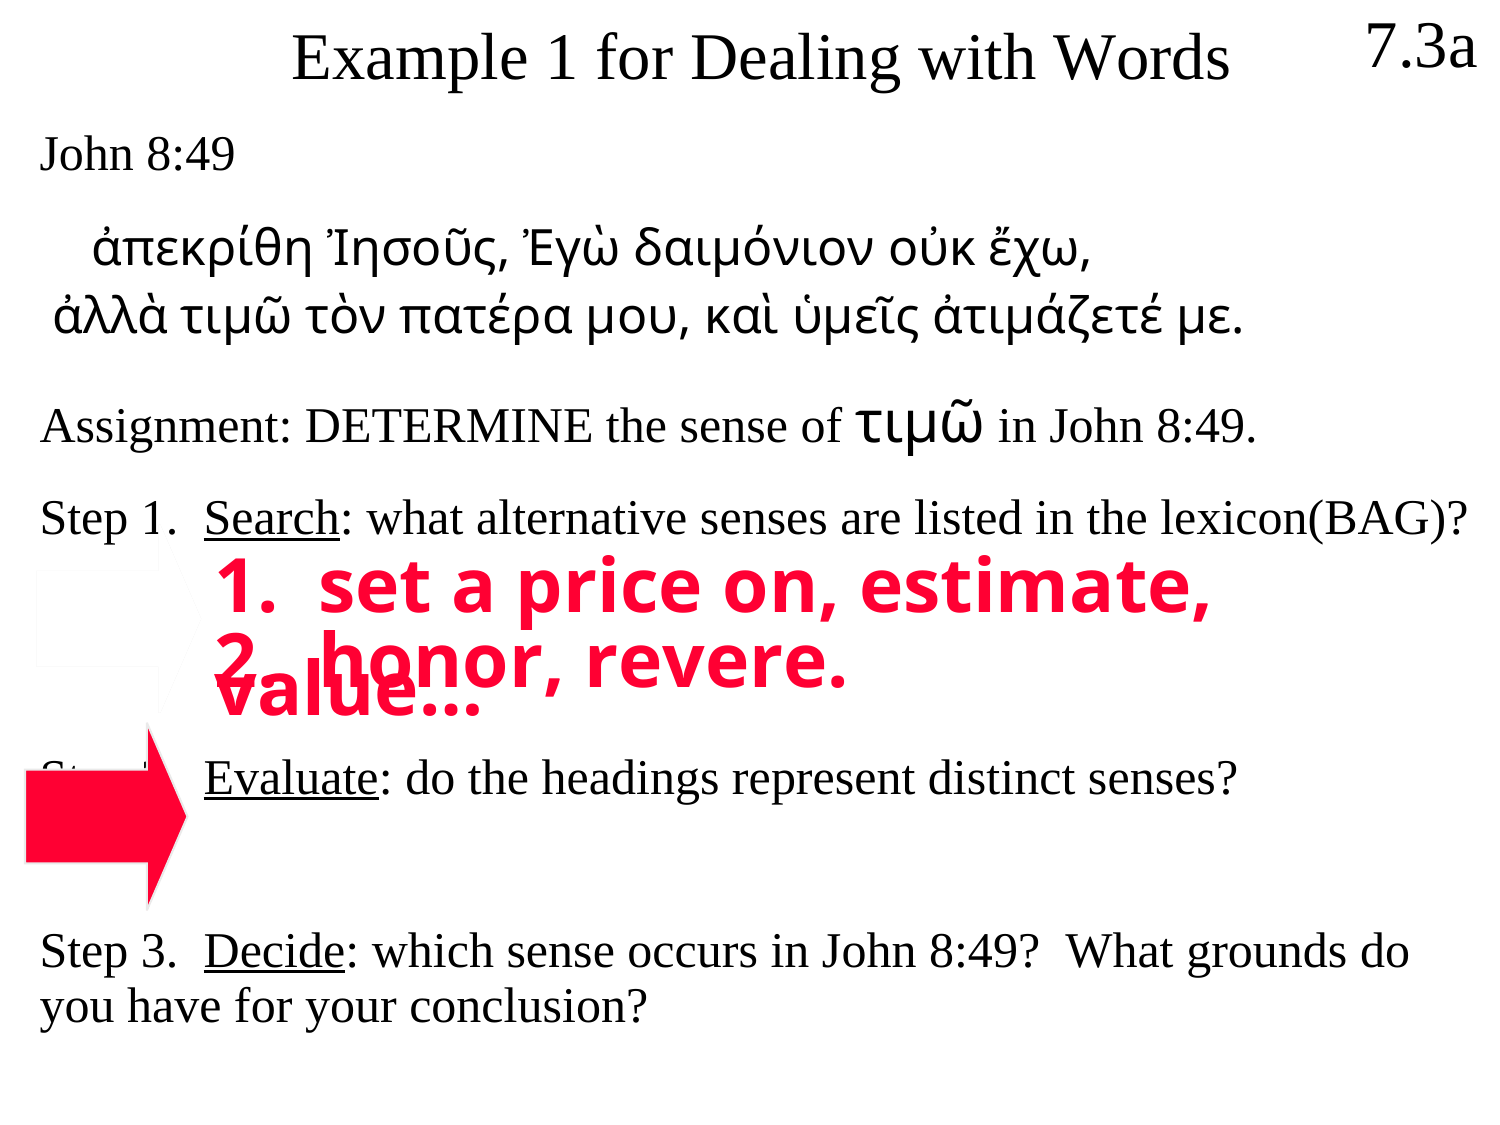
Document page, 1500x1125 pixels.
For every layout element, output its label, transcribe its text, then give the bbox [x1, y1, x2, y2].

text_box 7.3a [1350, 0, 1500, 90]
text_box 1. set a price on, estimate, value… [200, 524, 1463, 745]
text_box [24, 722, 188, 911]
text_box [37, 524, 201, 713]
text_box 2. honor, revere. [200, 599, 1313, 718]
text_box Example 1 for Dealing with Words John 8:49 ἀπεκρίθη Ἰησοῦς, Ἐγὼ δαιμόνιον οὐκ ἔχω, ἀλλὰ τιμῶ τὸν πατέρα μου, καὶ ὑμεῖς ἀτιμάζετέ με. Assignment: DETERMINE the sense of τιμῶ in John 8:49. Step 1. Search: what alternative senses are listed in the lexicon(BAG)? Step 2. Evaluate: do the headings represent distinct senses? Step 3. Decide: which sense occurs in John 8:49? What grounds do you have for your conclusion? [24, 12, 1500, 1042]
